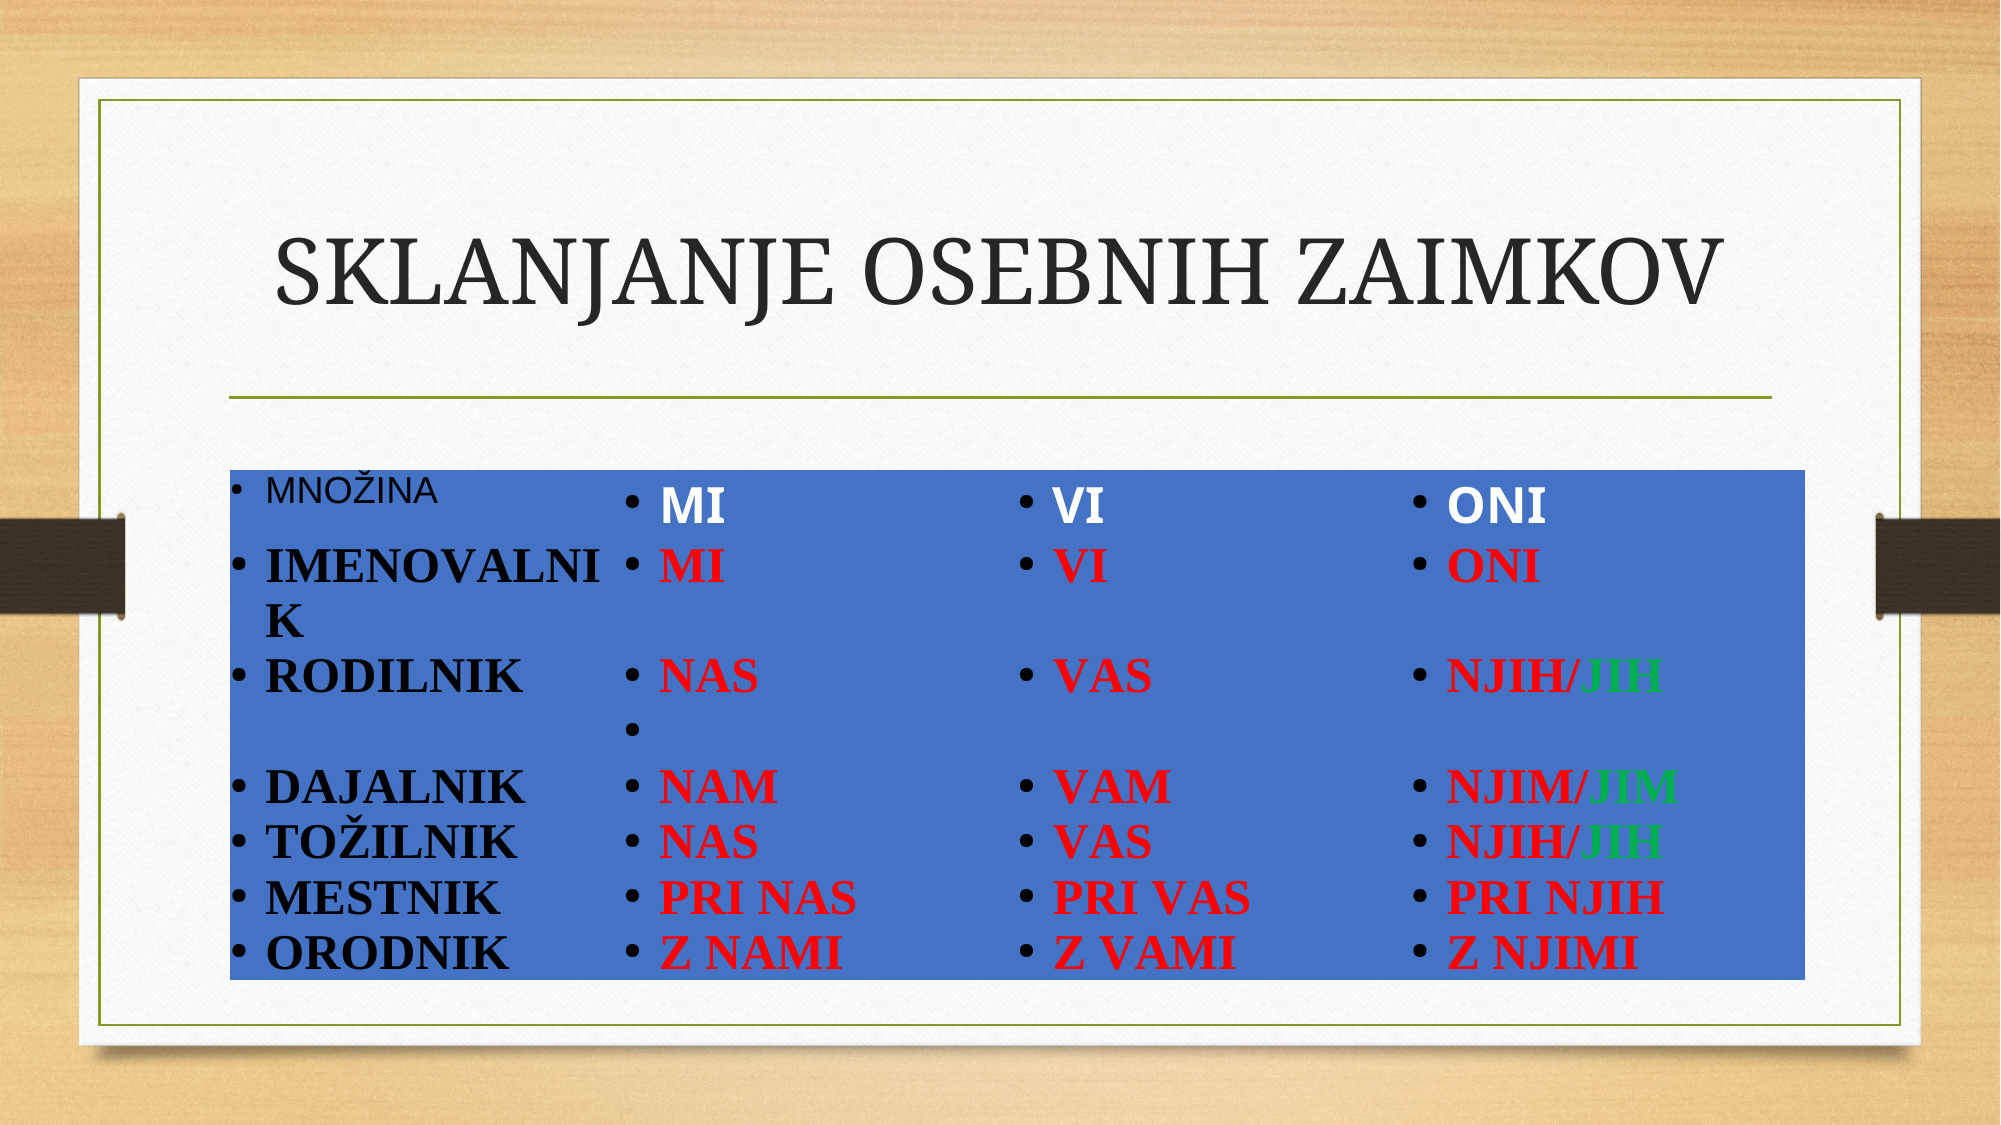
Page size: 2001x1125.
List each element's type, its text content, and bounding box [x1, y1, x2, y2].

table_cell Z NAMI [624, 925, 1017, 980]
table_cell Z NJIMI [1411, 925, 1805, 980]
table_cell ONI [1411, 538, 1805, 648]
table_cell NAS [624, 648, 1017, 759]
table_cell VAS [1017, 648, 1411, 759]
table_cell PRI NJIH [1411, 870, 1805, 925]
table_cell NJIH/JIH [1411, 814, 1805, 870]
table_cell DAJALNIK [230, 759, 624, 814]
table_cell RODILNIK [230, 648, 624, 759]
table_header VI [1017, 470, 1411, 538]
table_cell VI [1017, 538, 1411, 648]
table_cell NAS [624, 814, 1017, 870]
table_cell NAM [624, 759, 1017, 814]
table_cell MESTNIK [230, 870, 624, 925]
table_cell VAM [1017, 759, 1411, 814]
title SKLANJANJE OSEBNIH ZAIMKOV [212, 161, 1788, 376]
table_cell NJIM/JIM [1411, 759, 1805, 814]
table_cell MI [624, 538, 1017, 648]
table_cell TOŽILNIK [230, 814, 624, 870]
table_header MI [624, 470, 1017, 538]
table_cell ORODNIK [230, 925, 624, 980]
table_header ONI [1411, 470, 1805, 538]
table_cell Z VAMI [1017, 925, 1411, 980]
table_cell VAS [1017, 814, 1411, 870]
table_cell PRI VAS [1017, 870, 1411, 925]
table_cell IMENOVALNIK [230, 538, 624, 648]
table_header MNOŽINA [230, 470, 624, 538]
table_cell NJIH/JIH [1411, 648, 1805, 759]
table_cell PRI NAS [624, 870, 1017, 925]
